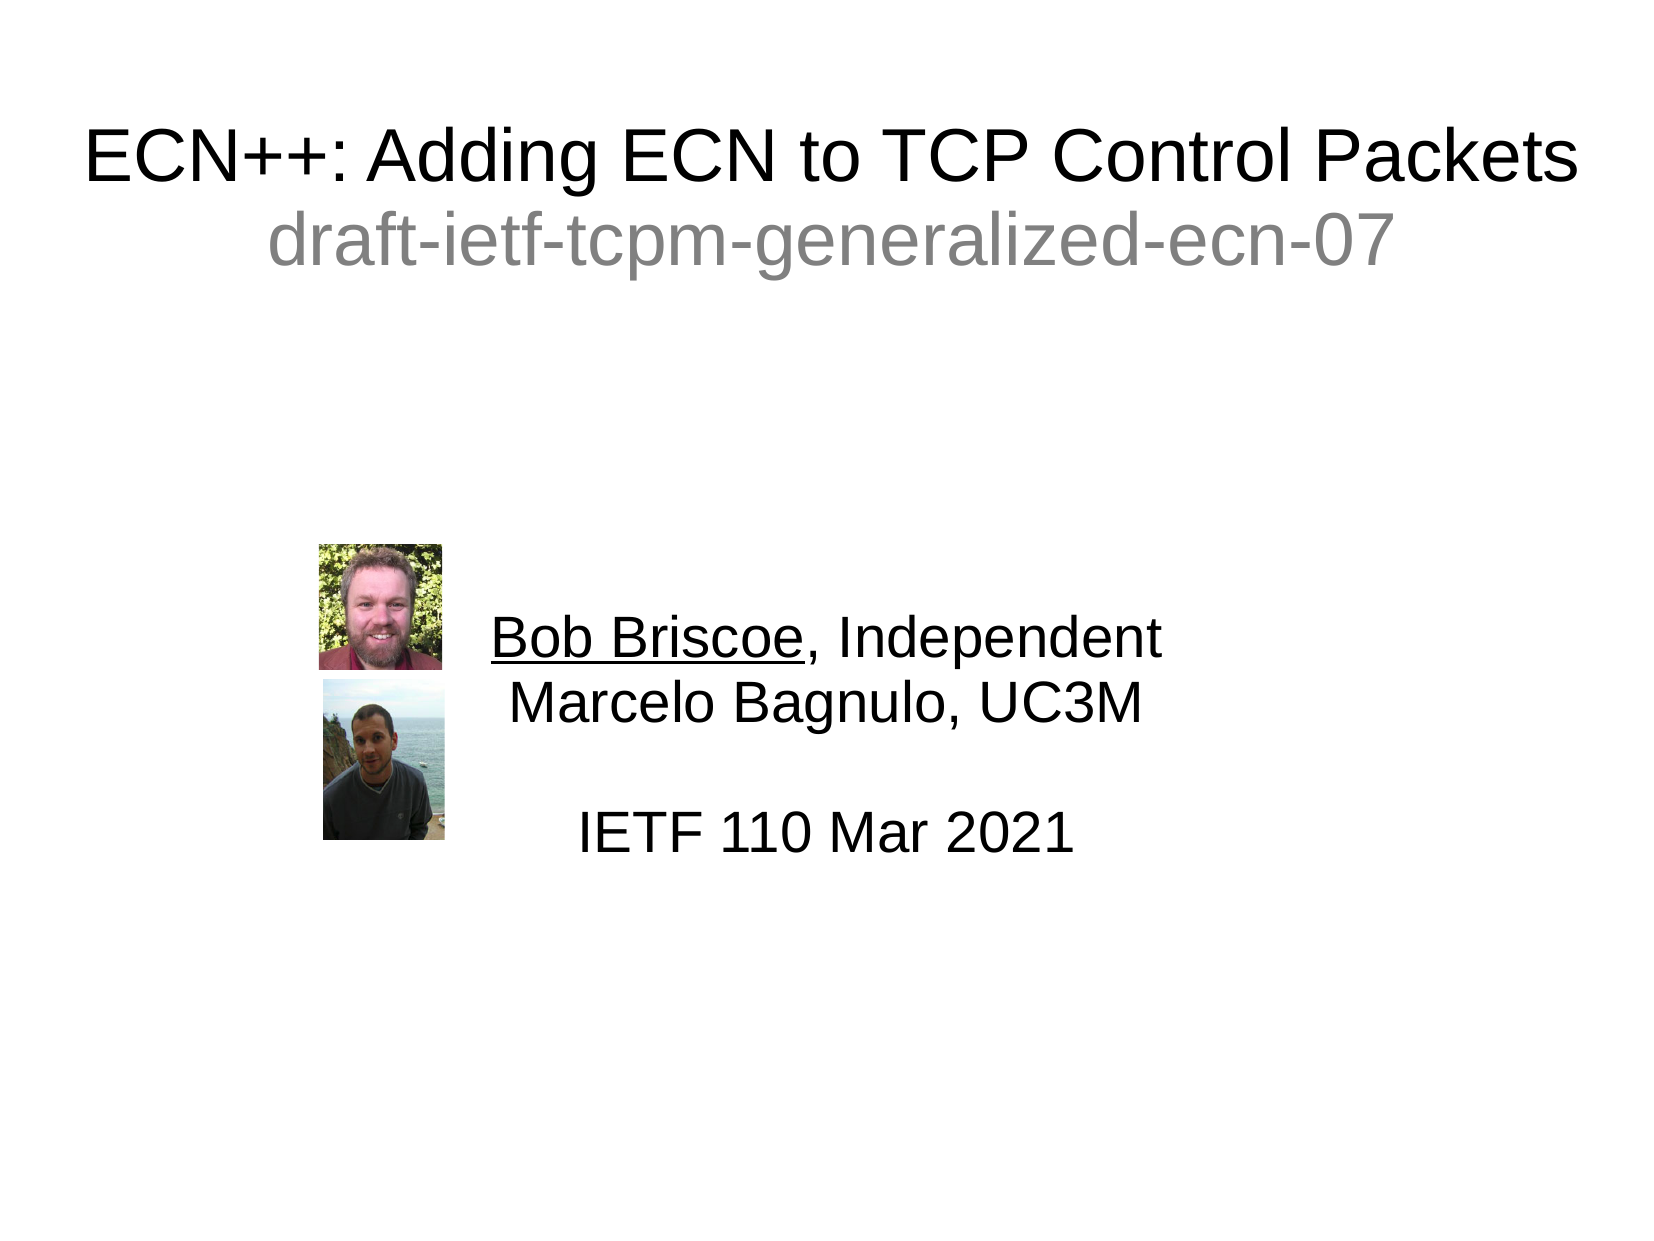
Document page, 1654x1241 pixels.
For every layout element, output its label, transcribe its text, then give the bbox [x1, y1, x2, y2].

picture [323, 679, 445, 840]
subtitle Bob Briscoe, Independent Marcelo Bagnulo, UC3M IETF 110 Mar 2021 [82, 460, 1571, 1010]
title ECN++: Adding ECN to TCP Control Packets draft-ietf-tcpm-generalized-ecn-07 [24, 58, 1641, 337]
picture [318, 544, 443, 670]
